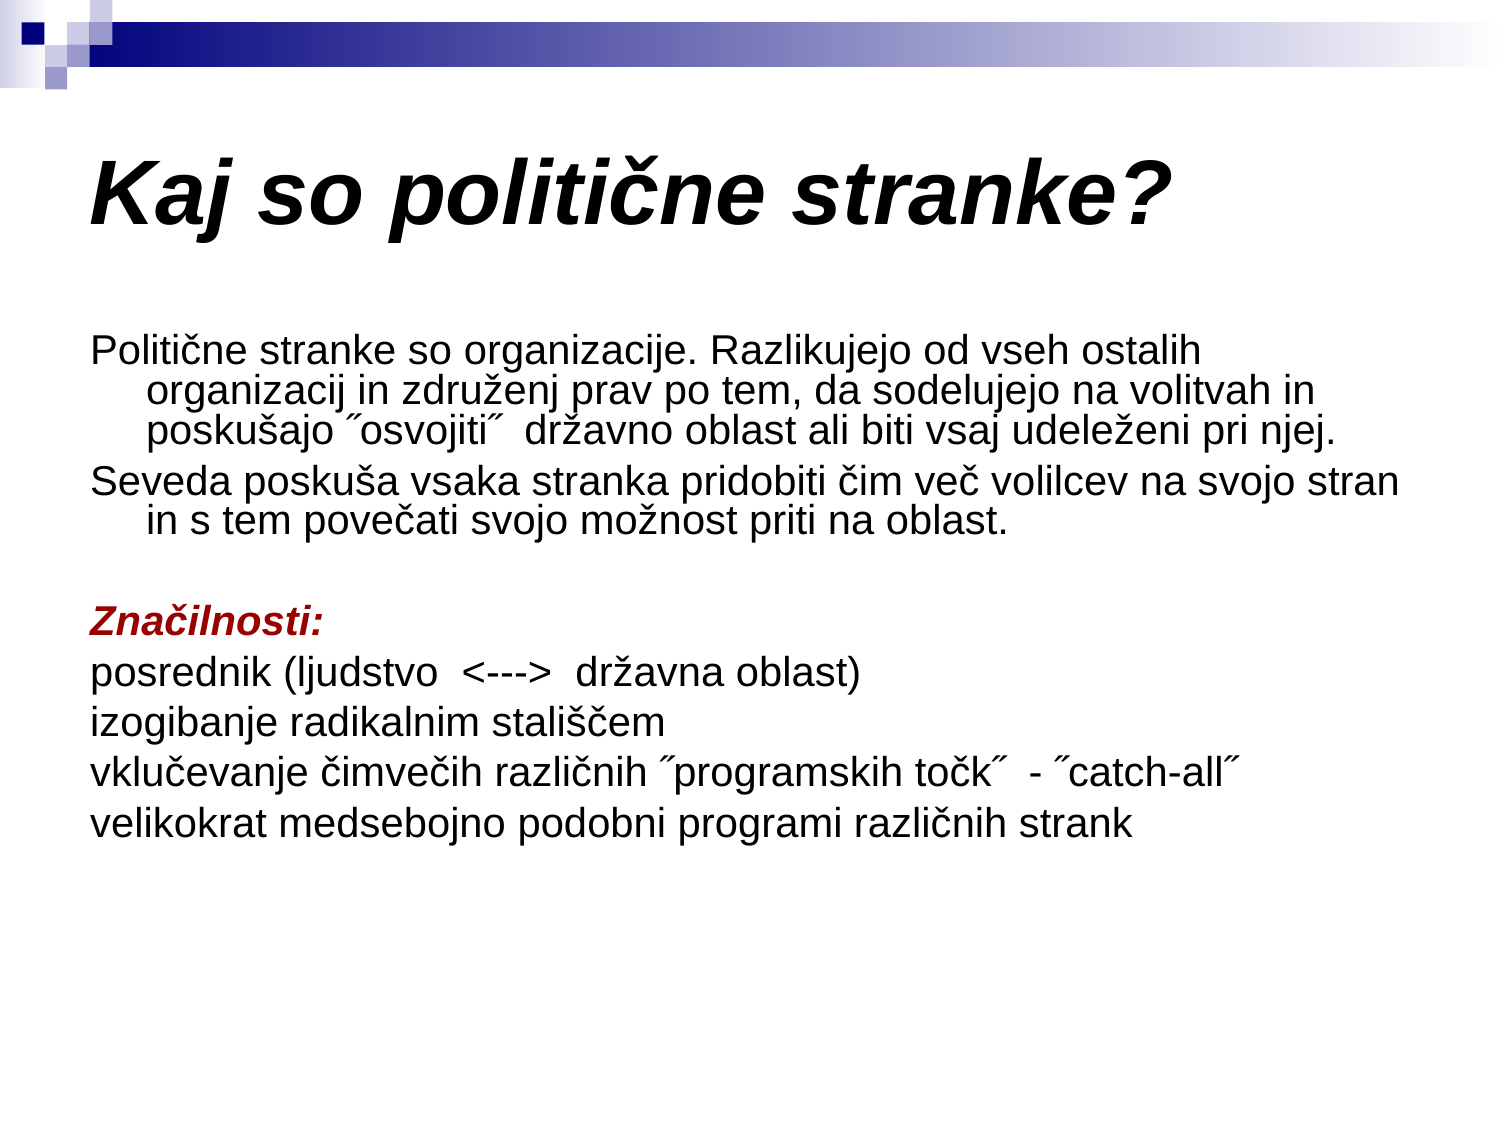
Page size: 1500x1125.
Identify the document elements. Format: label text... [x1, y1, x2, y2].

title Kaj so politične stranke? [75, 75, 1425, 300]
list Politične stranke so organizacije. Razlikujejo od vseh ostalih organizacij in združenj prav po tem, da sodelujejo na volitvah in poskušajo ˝osvojiti˝ državno oblast ali biti vsaj udeleženi pri njej. Seveda poskuša vsaka stranka pridobiti čim več volilcev na svojo stran in s tem povečati svojo možnost priti na oblast. Značilnosti: posrednik (ljudstvo <---> državna oblast) izogibanje radikalnim stališčem vklučevanje čimvečih različnih ˝programskih točk˝ - ˝catch-all˝ velikokrat medsebojno podobni programi različnih strank [75, 324, 1425, 870]
